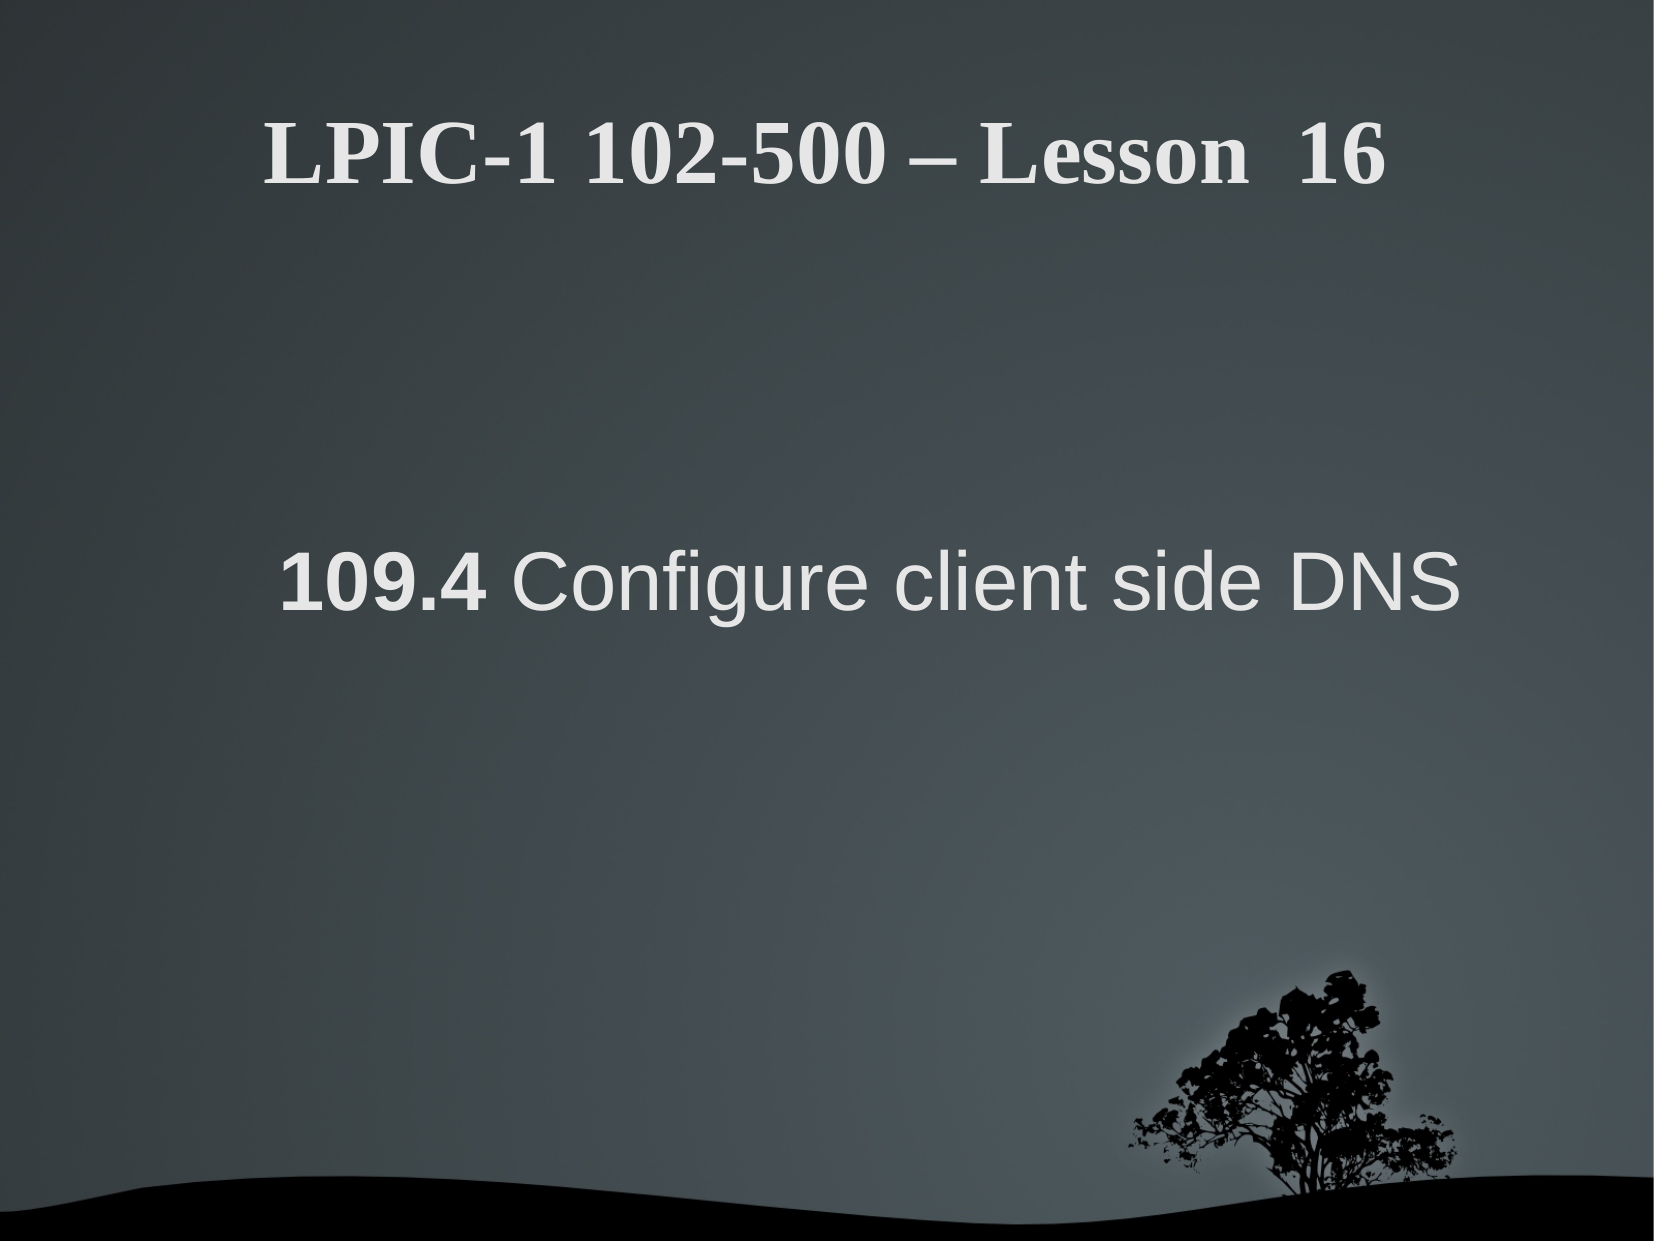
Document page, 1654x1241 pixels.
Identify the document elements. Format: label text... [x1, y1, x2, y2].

title LPIC-1 102-500 – Lesson 16 [82, 49, 1571, 257]
list 109.4 Configure client side DNS [82, 290, 1571, 1109]
picture [0, 0, 1654, 1241]
